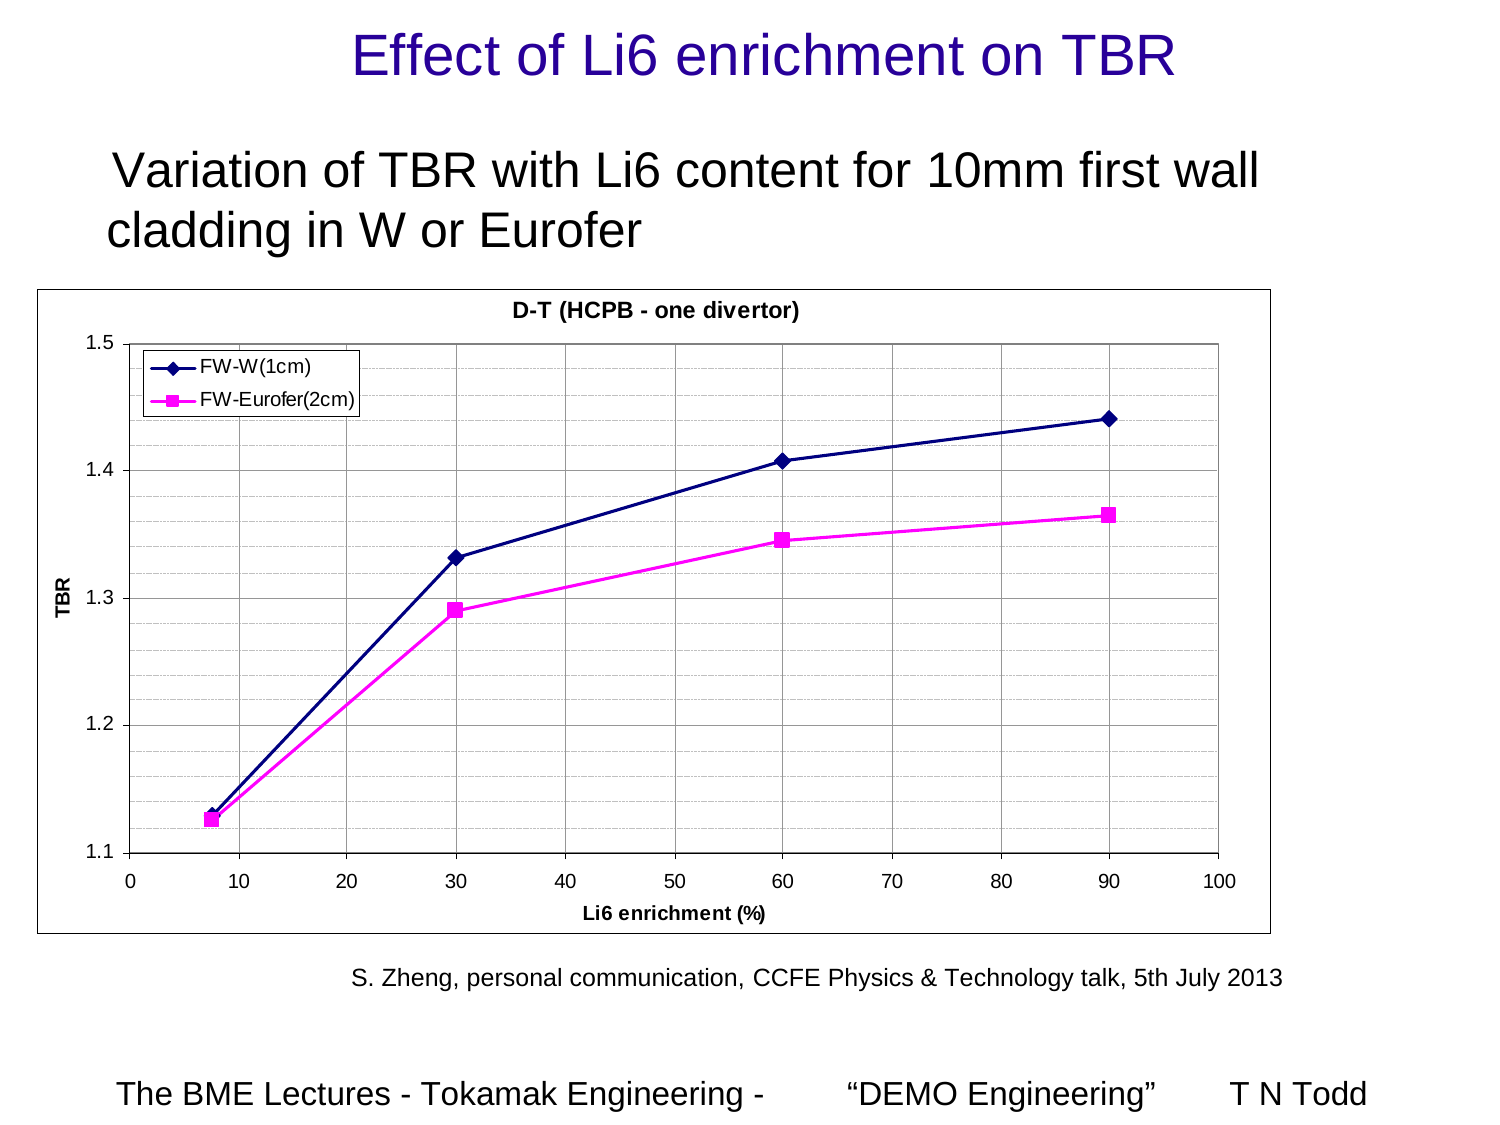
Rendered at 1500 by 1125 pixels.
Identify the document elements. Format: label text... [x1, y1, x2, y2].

list Variation of TBR with Li6 content for 10mm first wall cladding in W or Eurofer [35, 129, 1353, 246]
chart [29, 281, 1280, 941]
title Effect of Li6 enrichment on TBR [118, 0, 1412, 110]
text_box S. Zheng, personal communication, CCFE Physics & Technology talk, 5th July 2013 [330, 954, 1300, 1000]
